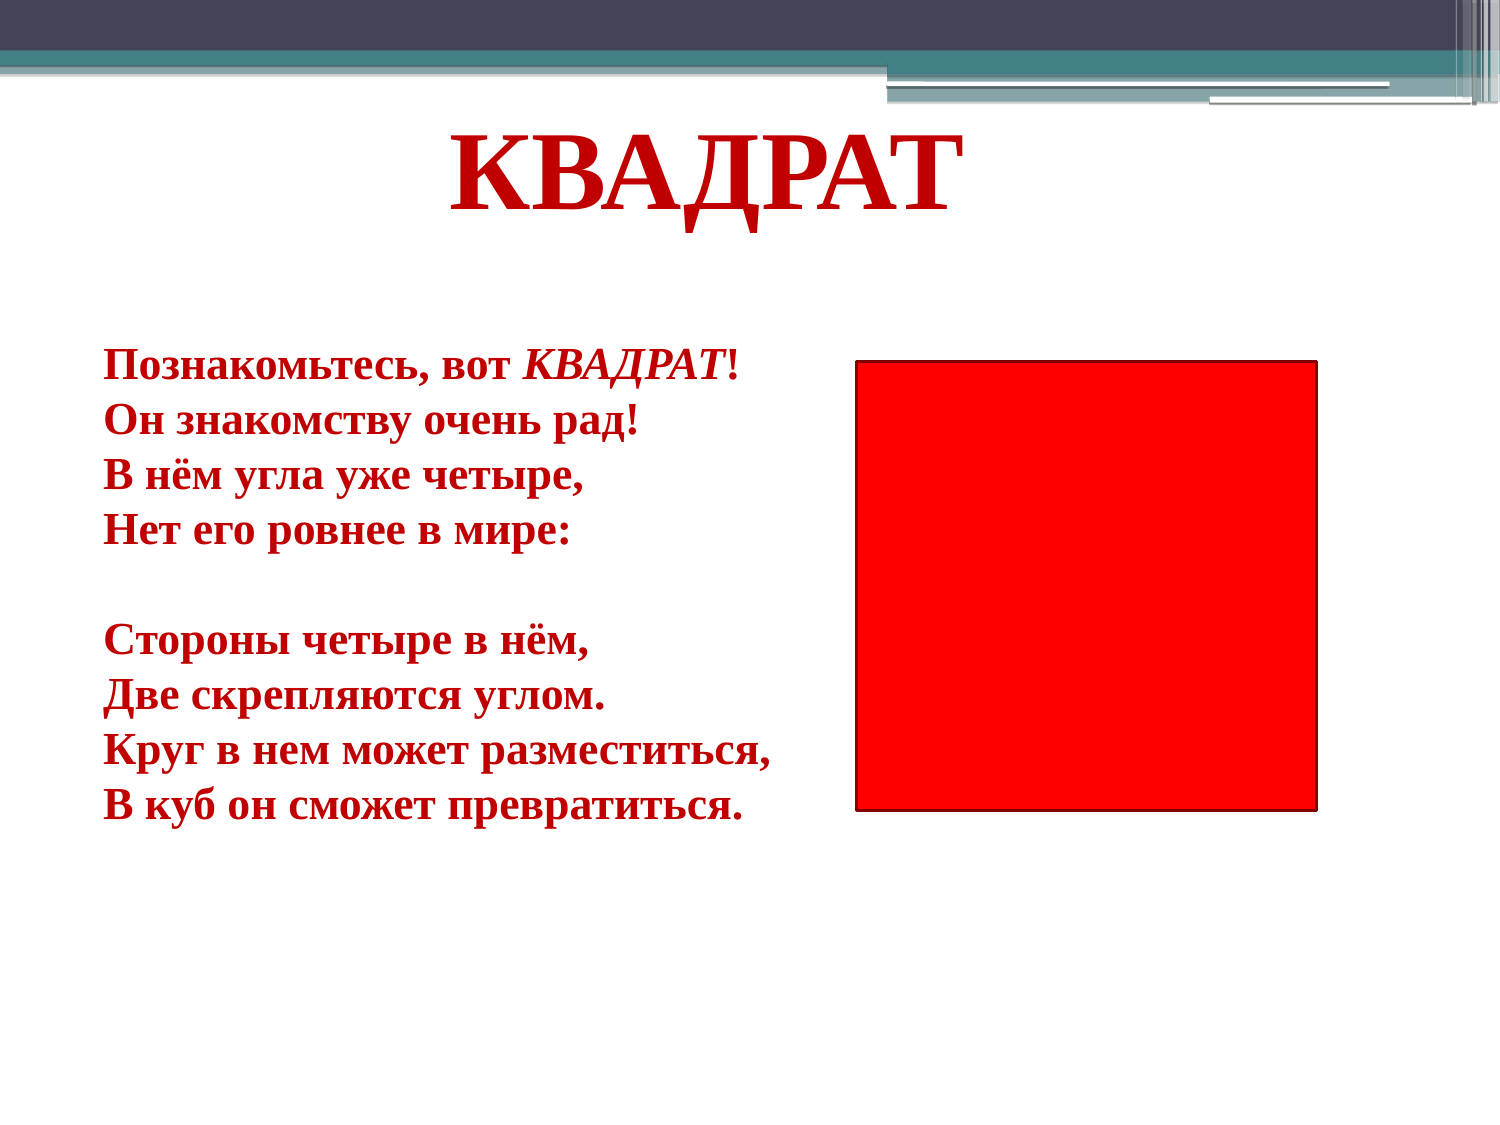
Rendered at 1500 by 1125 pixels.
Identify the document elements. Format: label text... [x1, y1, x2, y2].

text_box КВАДРАТ [434, 89, 980, 240]
text_box Познакомьтесь, вот КВАДРАТ! Он знакомству очень рад! В нём угла уже четыре, Нет его ровнее в мире: Стороны четыре в нём, Две скрепляются углом. Круг в нем может разместиться, В куб он сможет превратиться. [88, 326, 839, 836]
text_box [856, 361, 1317, 811]
